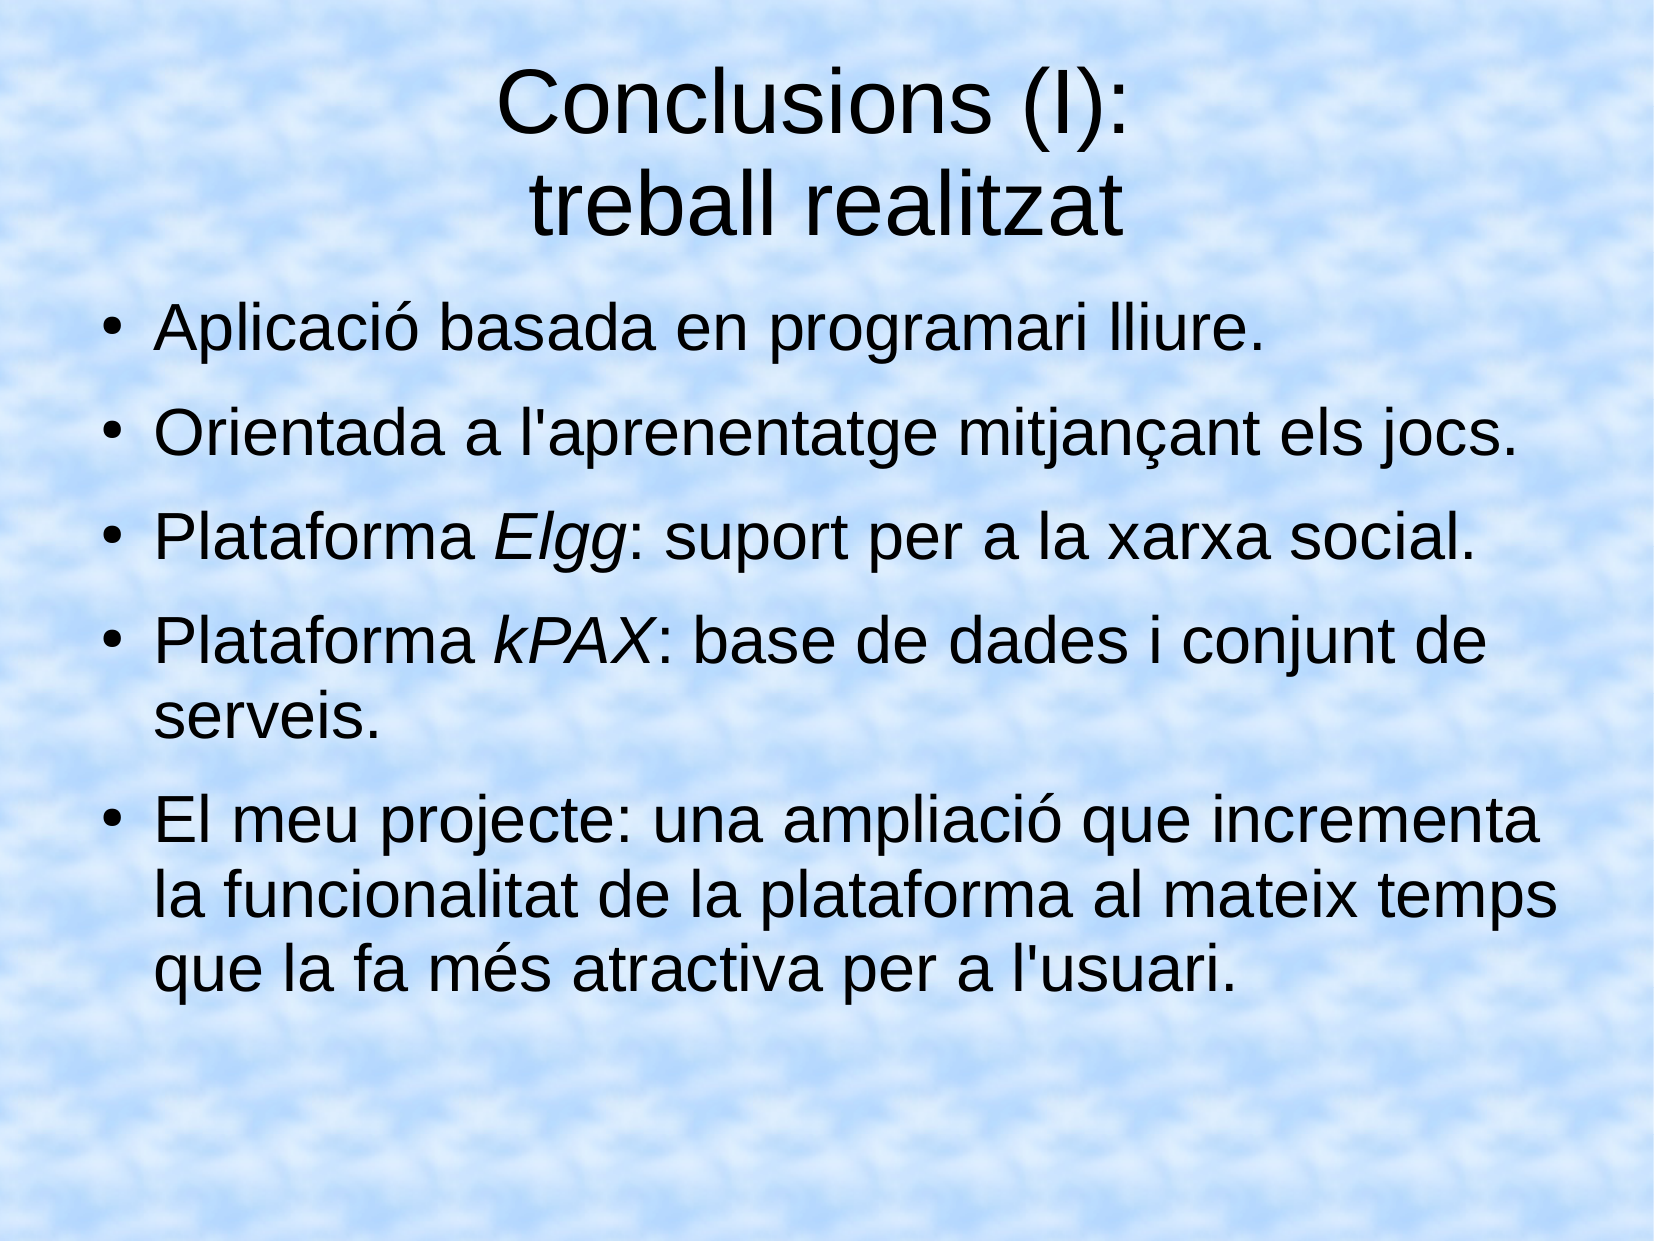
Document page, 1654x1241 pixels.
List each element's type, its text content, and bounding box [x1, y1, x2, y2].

picture [0, 0, 1654, 1241]
list Aplicació basada en programari lliure. Orientada a l'aprenentatge mitjançant els jocs. Plataforma Elgg: suport per a la xarxa social. Plataforma kPAX: base de dades i conjunt de serveis. El meu projecte: una ampliació que incrementa la funcionalitat de la plataforma al mateix temps que la fa més atractiva per a l'usuari. [82, 290, 1571, 1109]
title Conclusions (I): treball realitzat [82, 49, 1571, 257]
